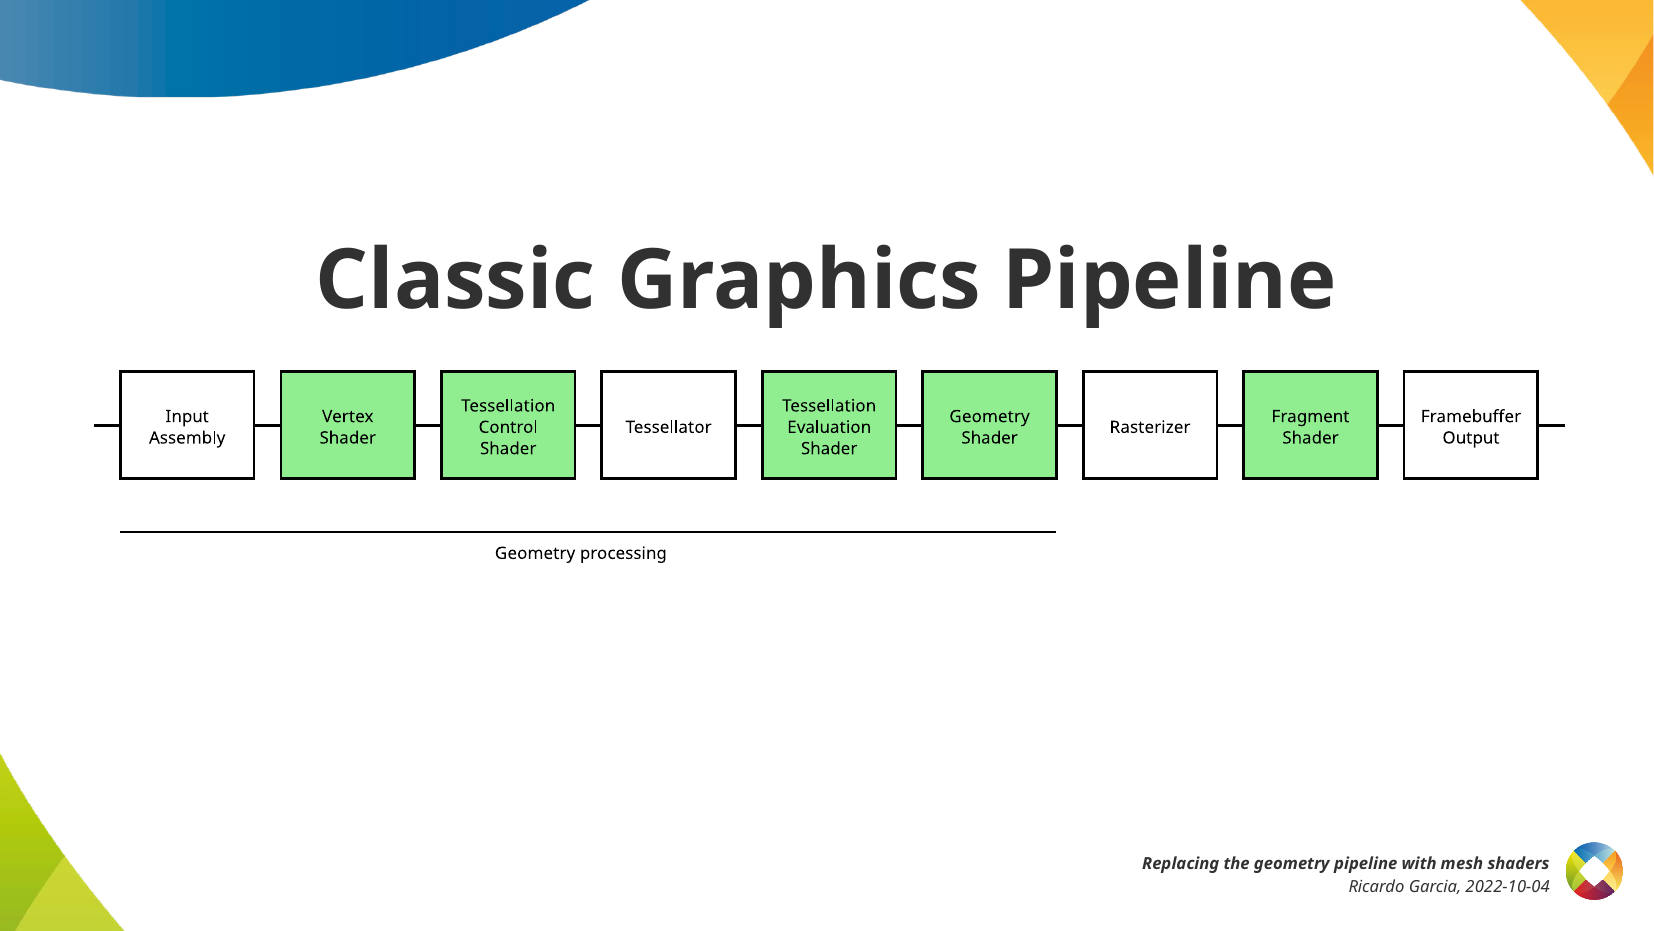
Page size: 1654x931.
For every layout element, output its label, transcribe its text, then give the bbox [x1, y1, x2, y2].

text_box Classic Graphics Pipeline [236, 212, 1418, 325]
text_box Replacing the geometry pipeline with mesh shaders Ricardo Garcia, 2022-10-04 [147, 844, 1565, 899]
picture [92, 370, 1566, 563]
picture [0, 0, 167, 98]
picture [0, 752, 126, 931]
picture [1519, 0, 1654, 178]
picture [215, 0, 591, 98]
picture [1564, 841, 1625, 901]
